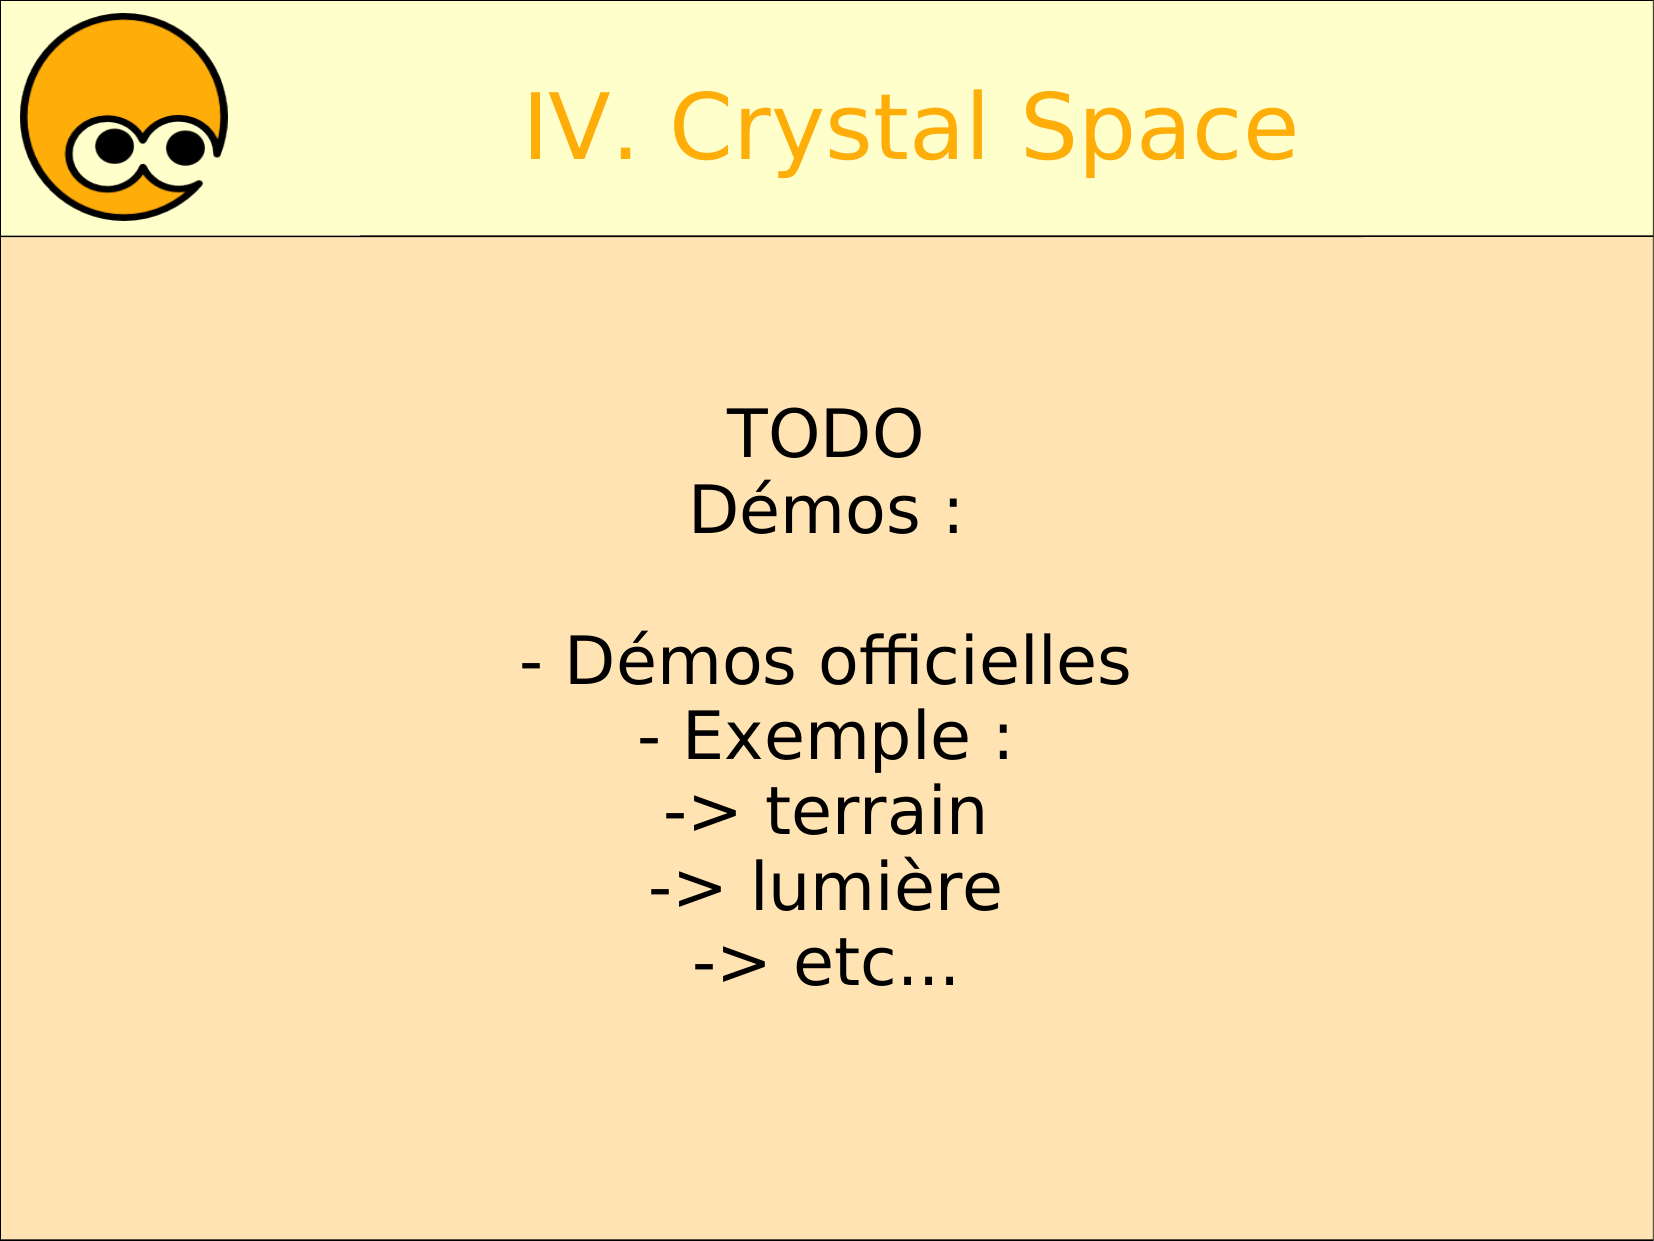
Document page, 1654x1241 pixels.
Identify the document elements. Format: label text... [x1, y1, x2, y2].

title IV. Crystal Space [252, 28, 1571, 228]
picture [20, 13, 228, 221]
subtitle TODO Démos : - Démos officielles - Exemple : -> terrain -> lumière -> etc... [82, 297, 1571, 1102]
